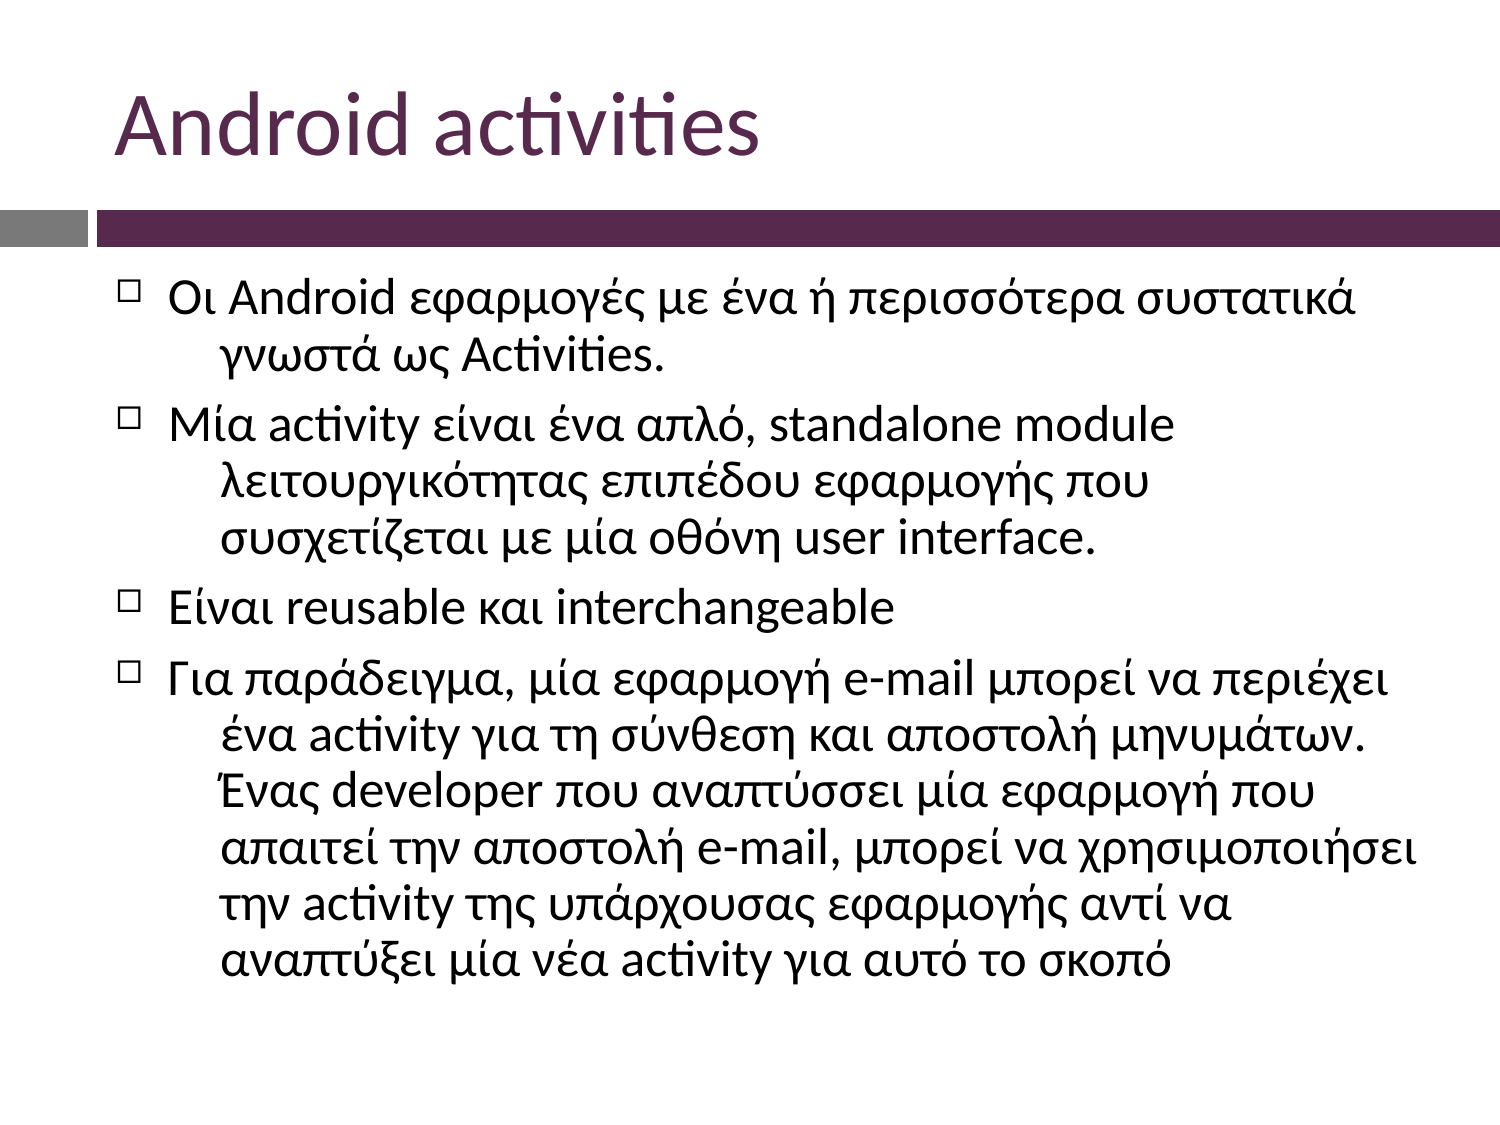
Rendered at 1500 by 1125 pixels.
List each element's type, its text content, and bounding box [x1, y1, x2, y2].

title Android activities [99, 37, 1438, 201]
list Οι Android εφαρμογές με ένα ή περισσότερα συστατικά γνωστά ως Activities. Μία activity είναι ένα απλό, standalone module λειτουργικότητας επιπέδου εφαρμογής που συσχετίζεται με μία οθόνη user interface. Είναι reusable και interchangeable Για παράδειγμα, μία εφαρμογή e-mail μπορεί να περιέχει ένα activity για τη σύνθεση και αποστολή μηνυμάτων. Ένας developer που αναπτύσσει μία εφαρμογή που απαιτεί την αποστολή e-mail, μπορεί να χρησιμοποιήσει την activity της υπάρχουσας εφαρμογής αντί να αναπτύξει μία νέα activity για αυτό το σκοπό [100, 262, 1438, 1000]
